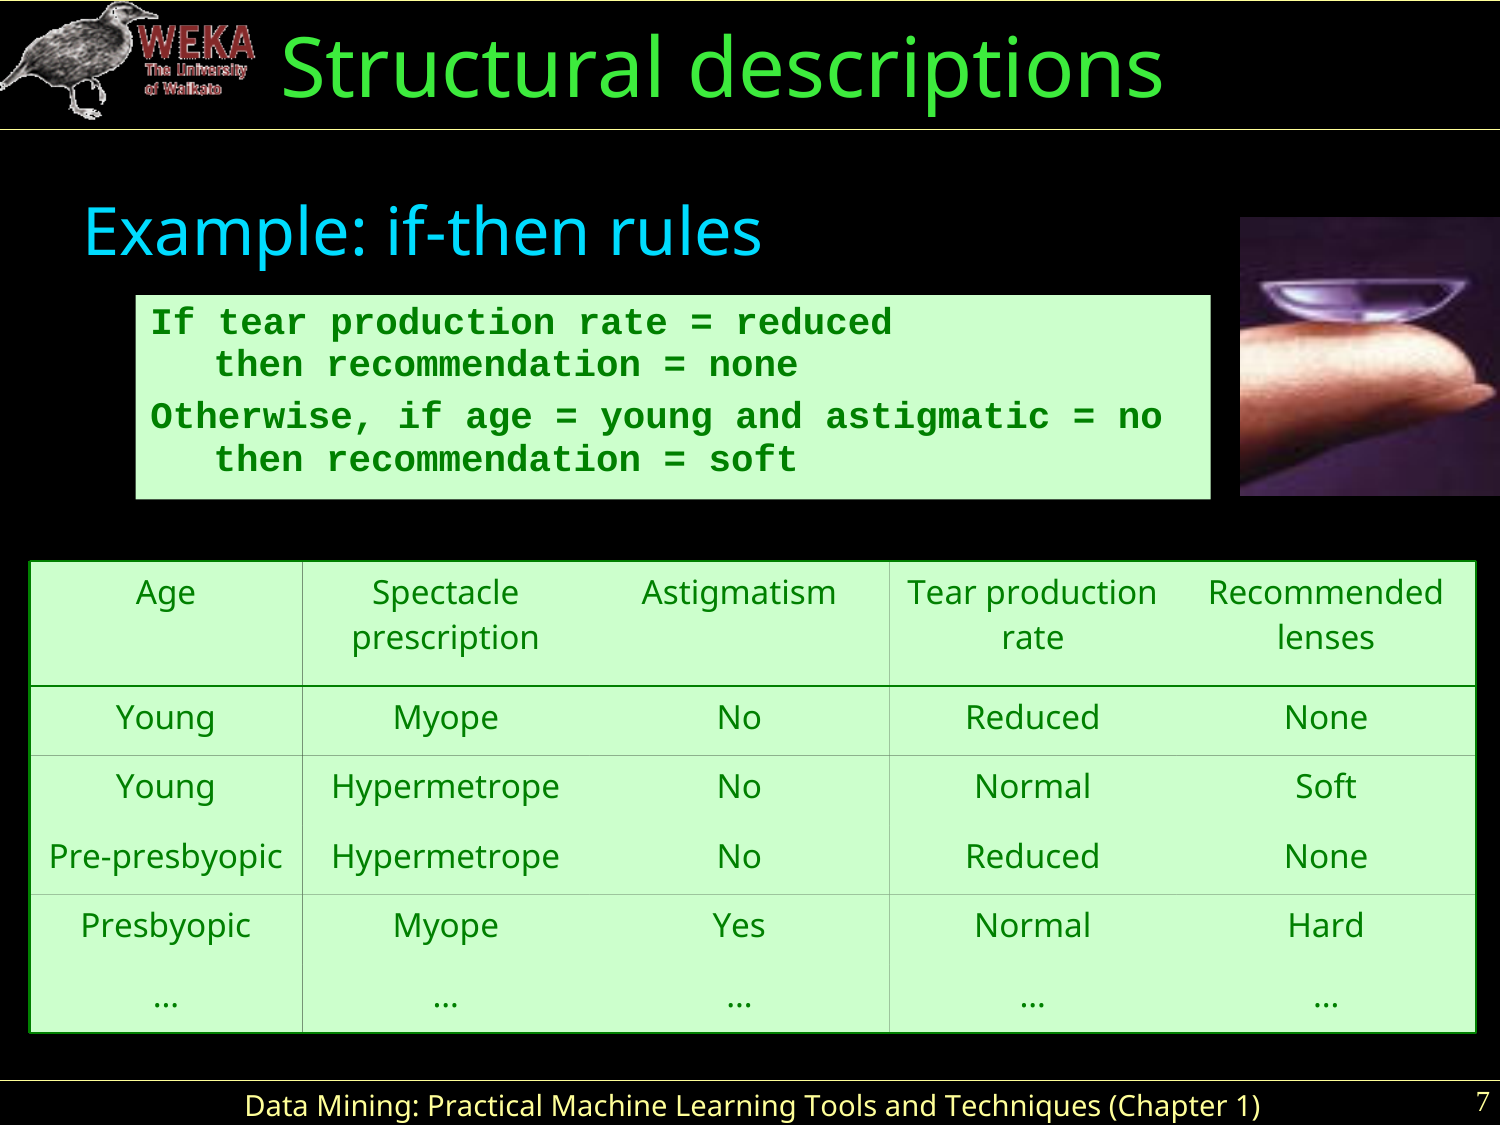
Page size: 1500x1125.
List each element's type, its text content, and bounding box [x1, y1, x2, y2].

text_box … [1177, 965, 1475, 1032]
text_box Reduced [890, 687, 1177, 756]
text_box Astigmatism [590, 562, 890, 685]
text_box Hard [1177, 895, 1475, 965]
text_box None [1177, 687, 1475, 756]
text_box Myope [303, 895, 590, 965]
text_box Spectacle prescription [303, 562, 590, 685]
text_box No [590, 826, 890, 895]
text_box … [890, 965, 1177, 1032]
text_box Pre-presbyopic [31, 826, 303, 895]
picture [0, 1, 177, 129]
text_box Myope [303, 687, 590, 756]
text_box Hypermetrope [303, 756, 590, 826]
text_box Reduced [890, 826, 1177, 895]
text_box … [31, 965, 303, 1032]
text_box Tear production rate [890, 562, 1177, 685]
text_box None [1177, 826, 1475, 895]
text_box Young [31, 687, 303, 756]
picture [1240, 217, 1500, 496]
text_box Recommended lenses [1177, 562, 1475, 685]
list Example: if-then rules [67, 177, 1418, 560]
text_box Presbyopic [31, 895, 303, 965]
text_box … [590, 965, 890, 1032]
text_box Hypermetrope [303, 826, 590, 895]
text_box Young [31, 756, 303, 826]
text_box Age [31, 562, 303, 685]
text_box If tear production rate = reduced then recommendation = none Otherwise, if age = young and astigmatic = no then recommendation = soft [135, 295, 1211, 500]
text_box … [303, 965, 590, 1032]
text_box Normal [890, 756, 1177, 826]
title Structural descriptions [177, 0, 1270, 167]
text_box Yes [590, 895, 890, 965]
text_box No [590, 687, 890, 756]
text_box Soft [1177, 756, 1475, 826]
list Example: if-then rules [67, 1034, 1418, 1108]
text_box Normal [890, 895, 1177, 965]
text_box No [590, 756, 890, 826]
